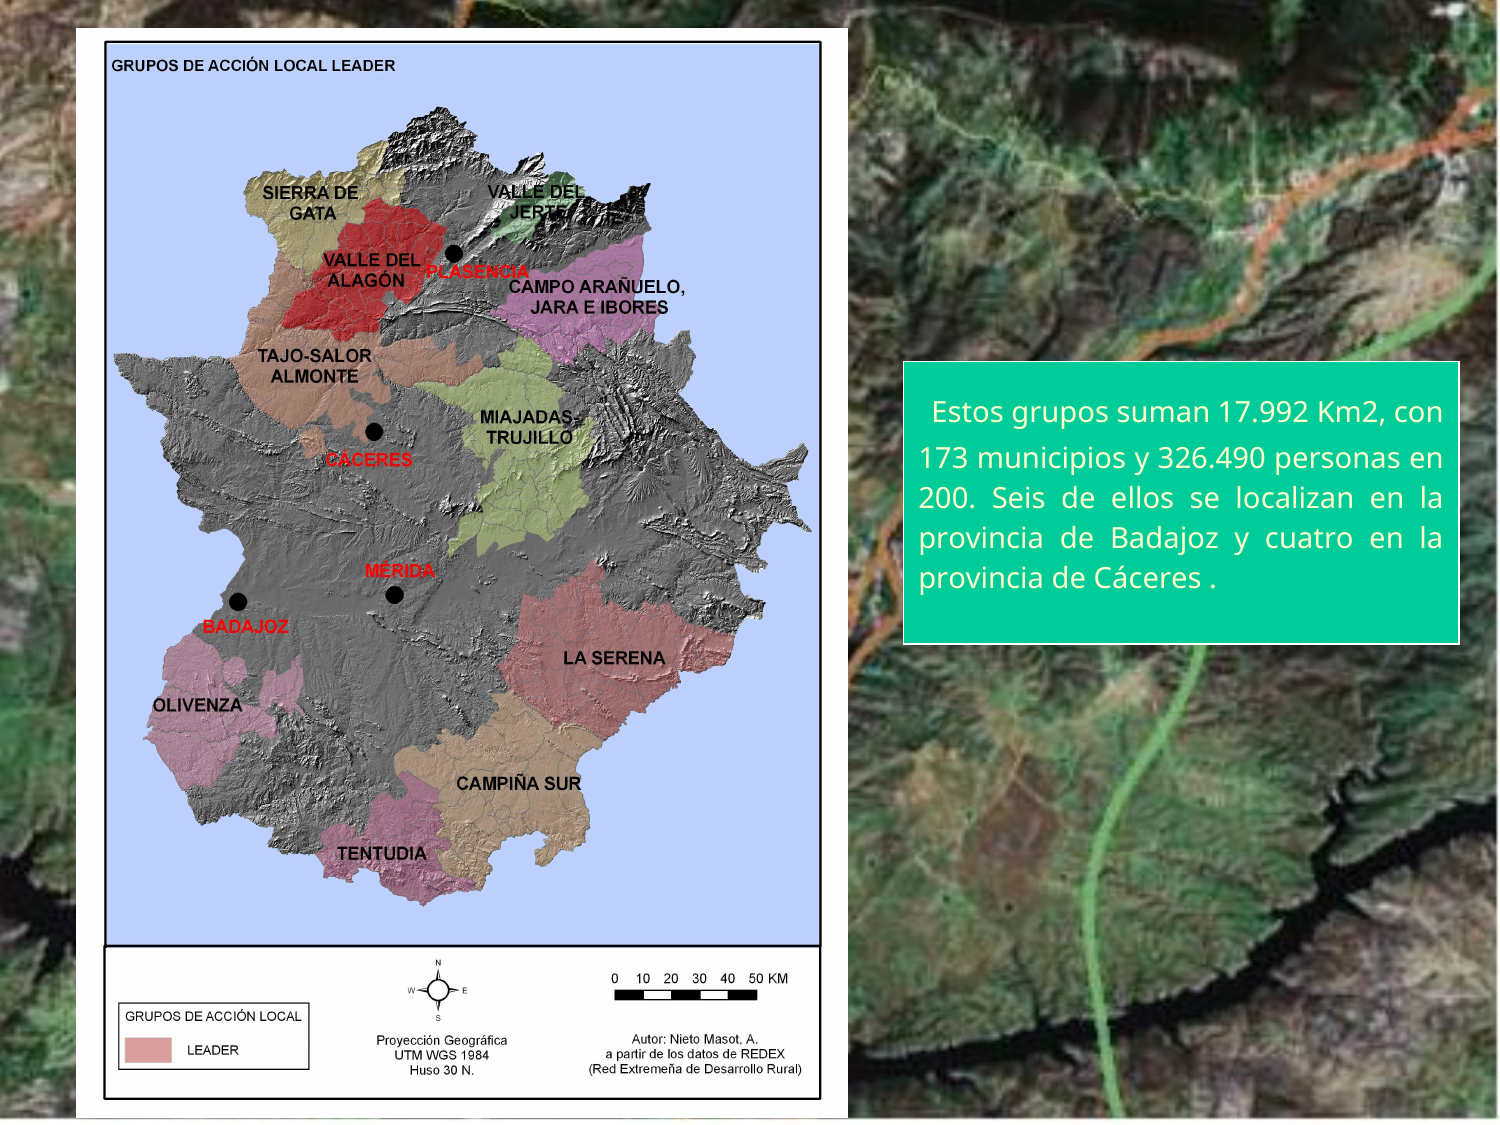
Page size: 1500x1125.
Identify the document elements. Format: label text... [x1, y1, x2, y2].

picture [0, 0, 1500, 1125]
text_box Estos grupos suman 17.992 Km2, con 173 municipios y 326.490 personas en 200. Seis de ellos se localizan en la provincia de Badajoz y cuatro en la provincia de Cáceres . [903, 361, 1459, 645]
